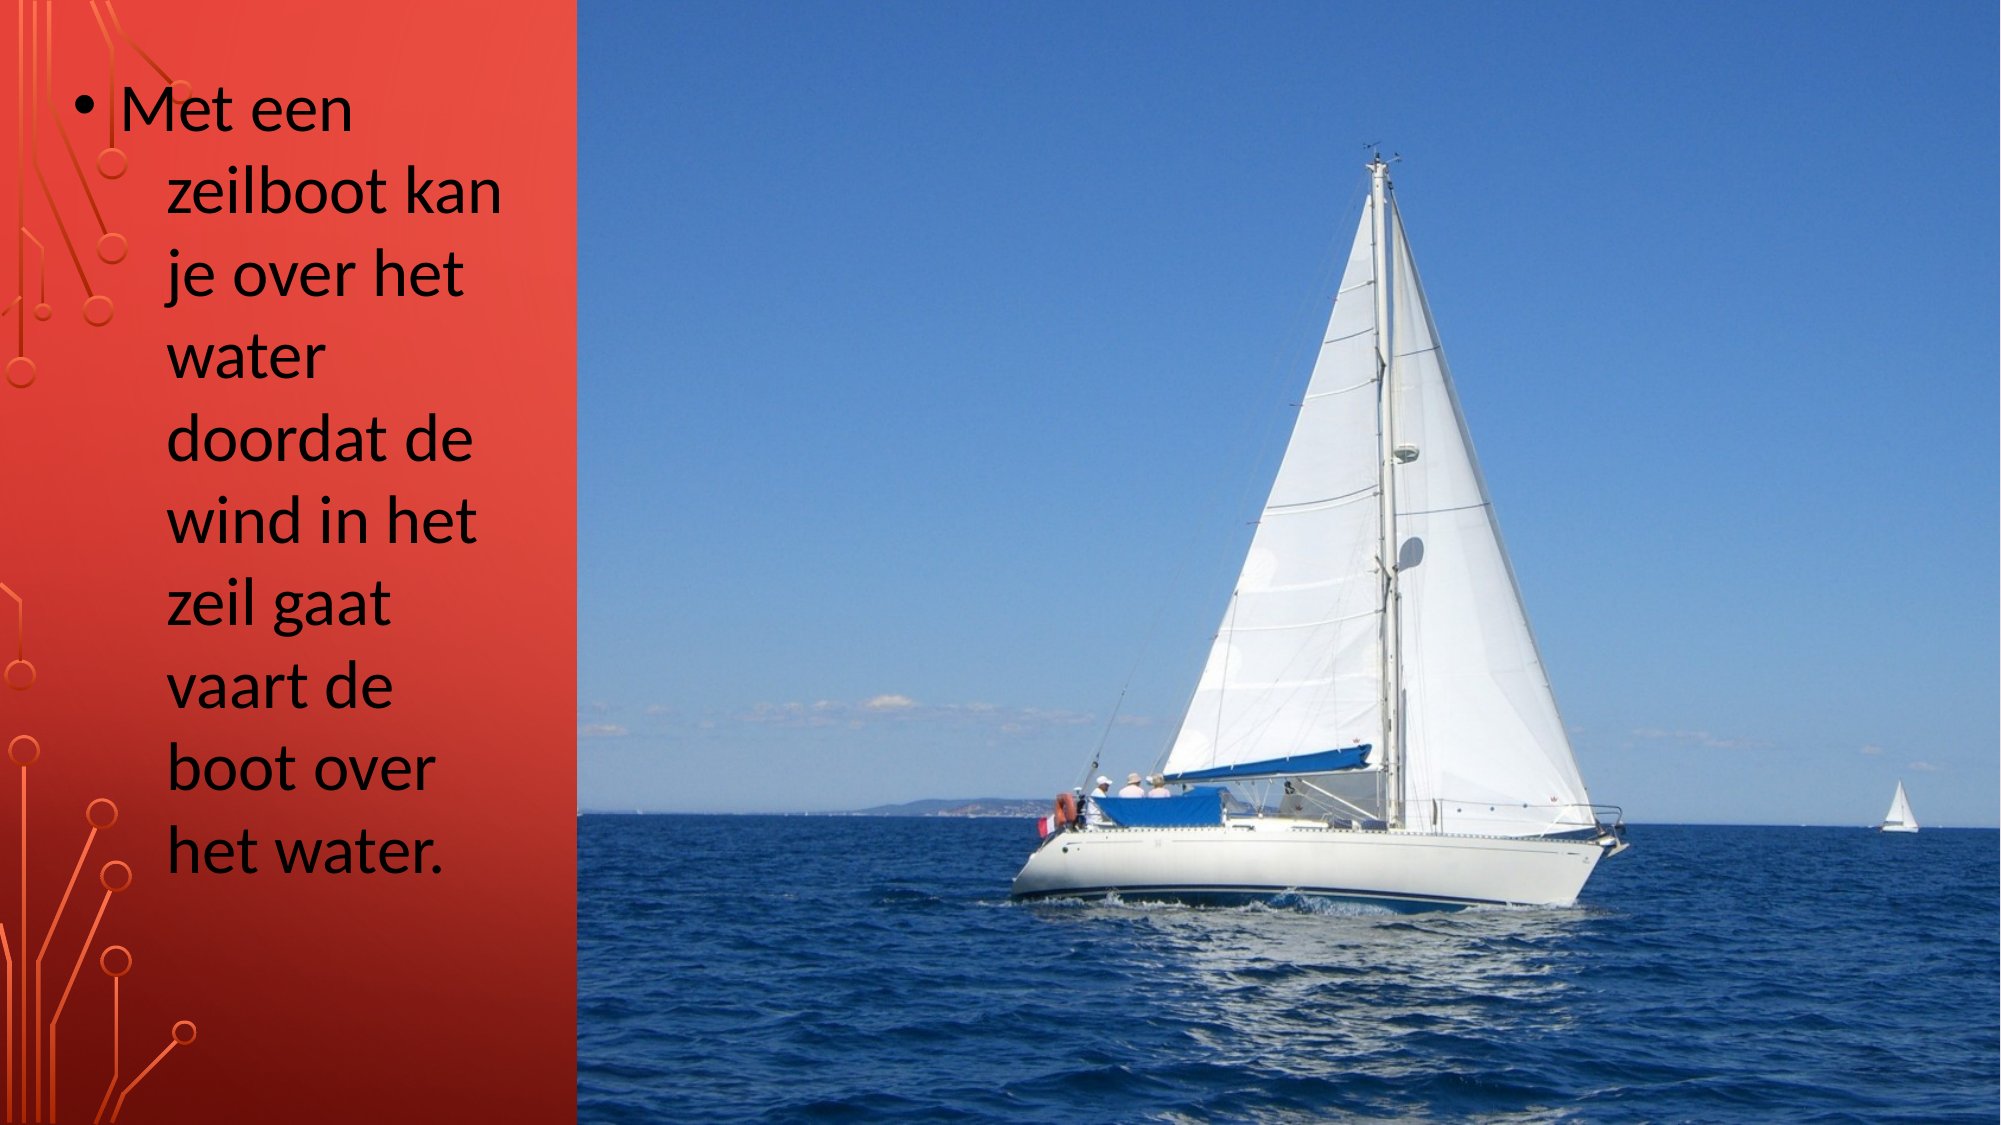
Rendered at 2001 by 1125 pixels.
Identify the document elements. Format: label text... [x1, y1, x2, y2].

picture [577, 0, 2000, 1125]
text_box Met een zeilboot kan je over het water doordat de wind in het zeil gaat vaart de boot over het water. [57, 54, 528, 820]
